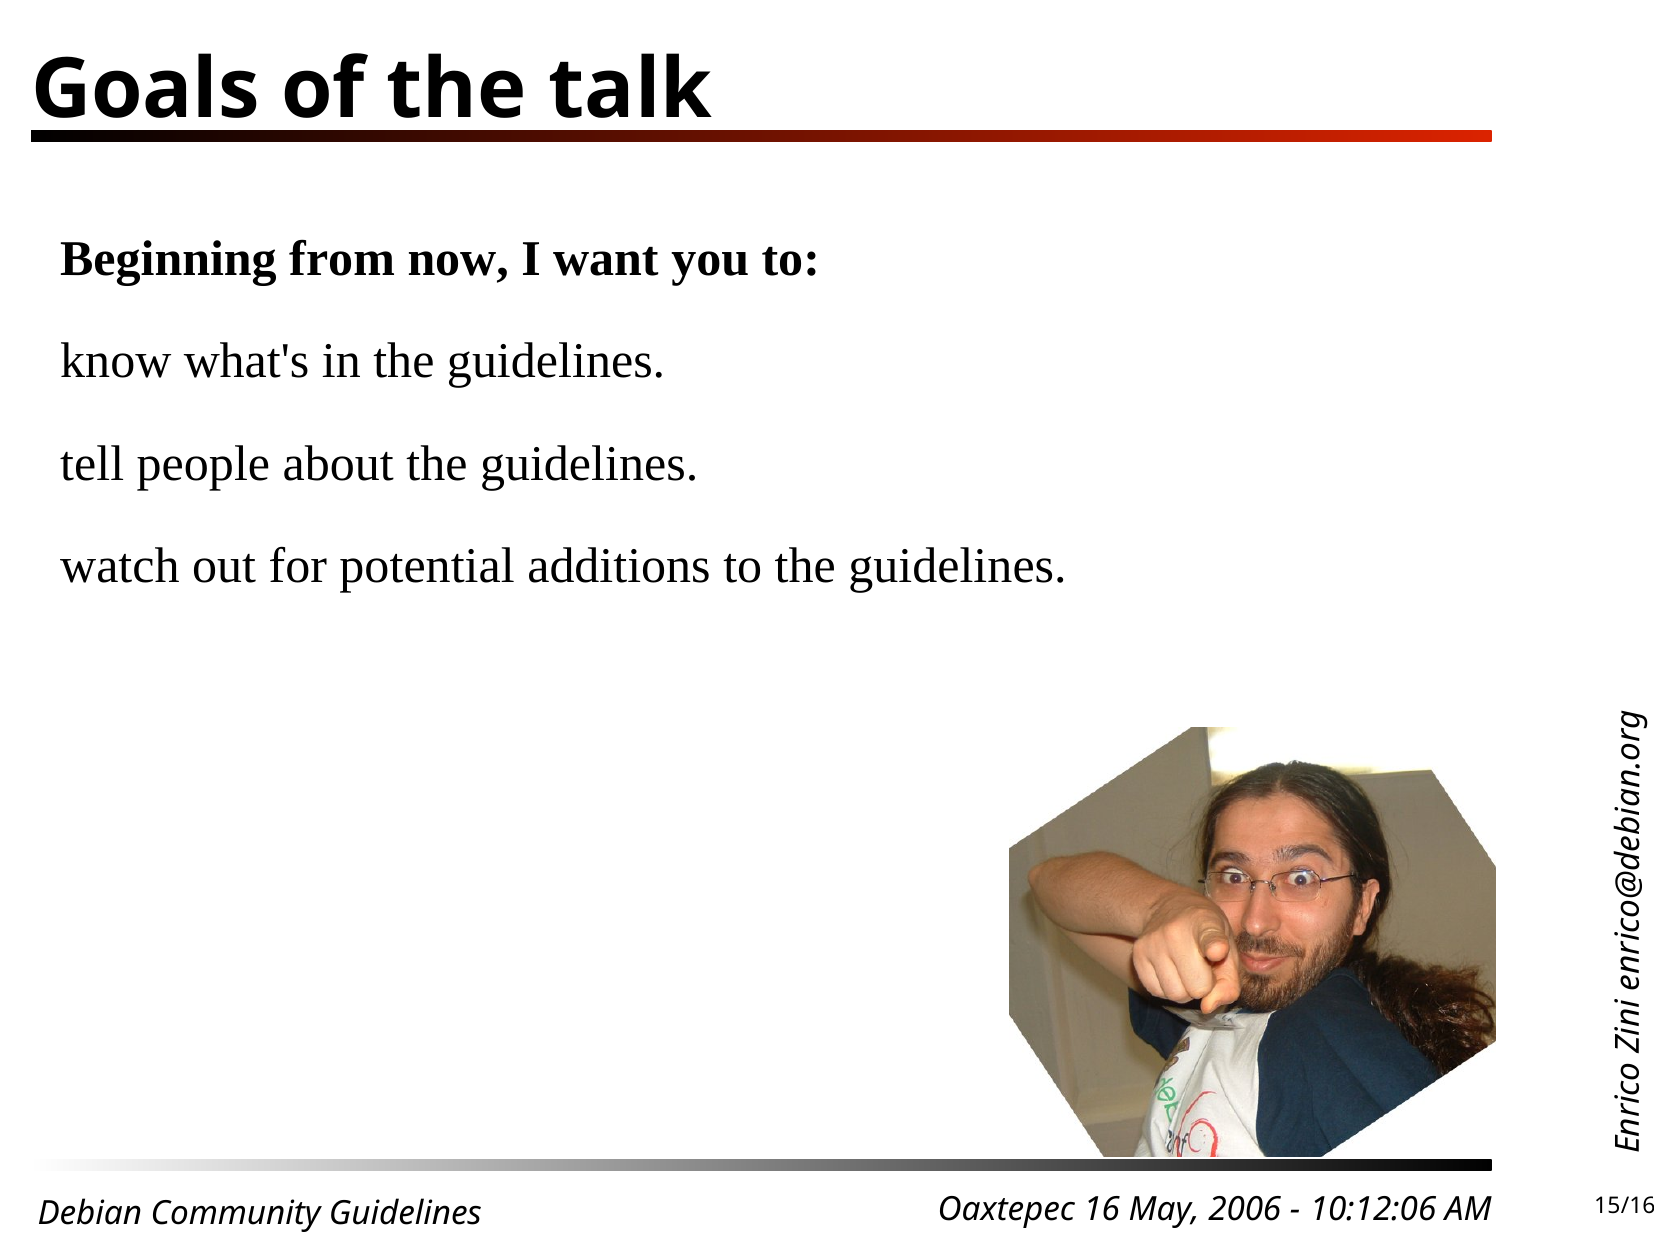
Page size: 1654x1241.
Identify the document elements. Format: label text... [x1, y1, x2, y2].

text_box Goals of the talk [31, 28, 1438, 165]
picture [1009, 727, 1496, 1157]
text_box Beginning from now, I want you to: know what's in the guidelines. tell people about the guidelines. watch out for potential additions to the guidelines. [60, 230, 1498, 606]
